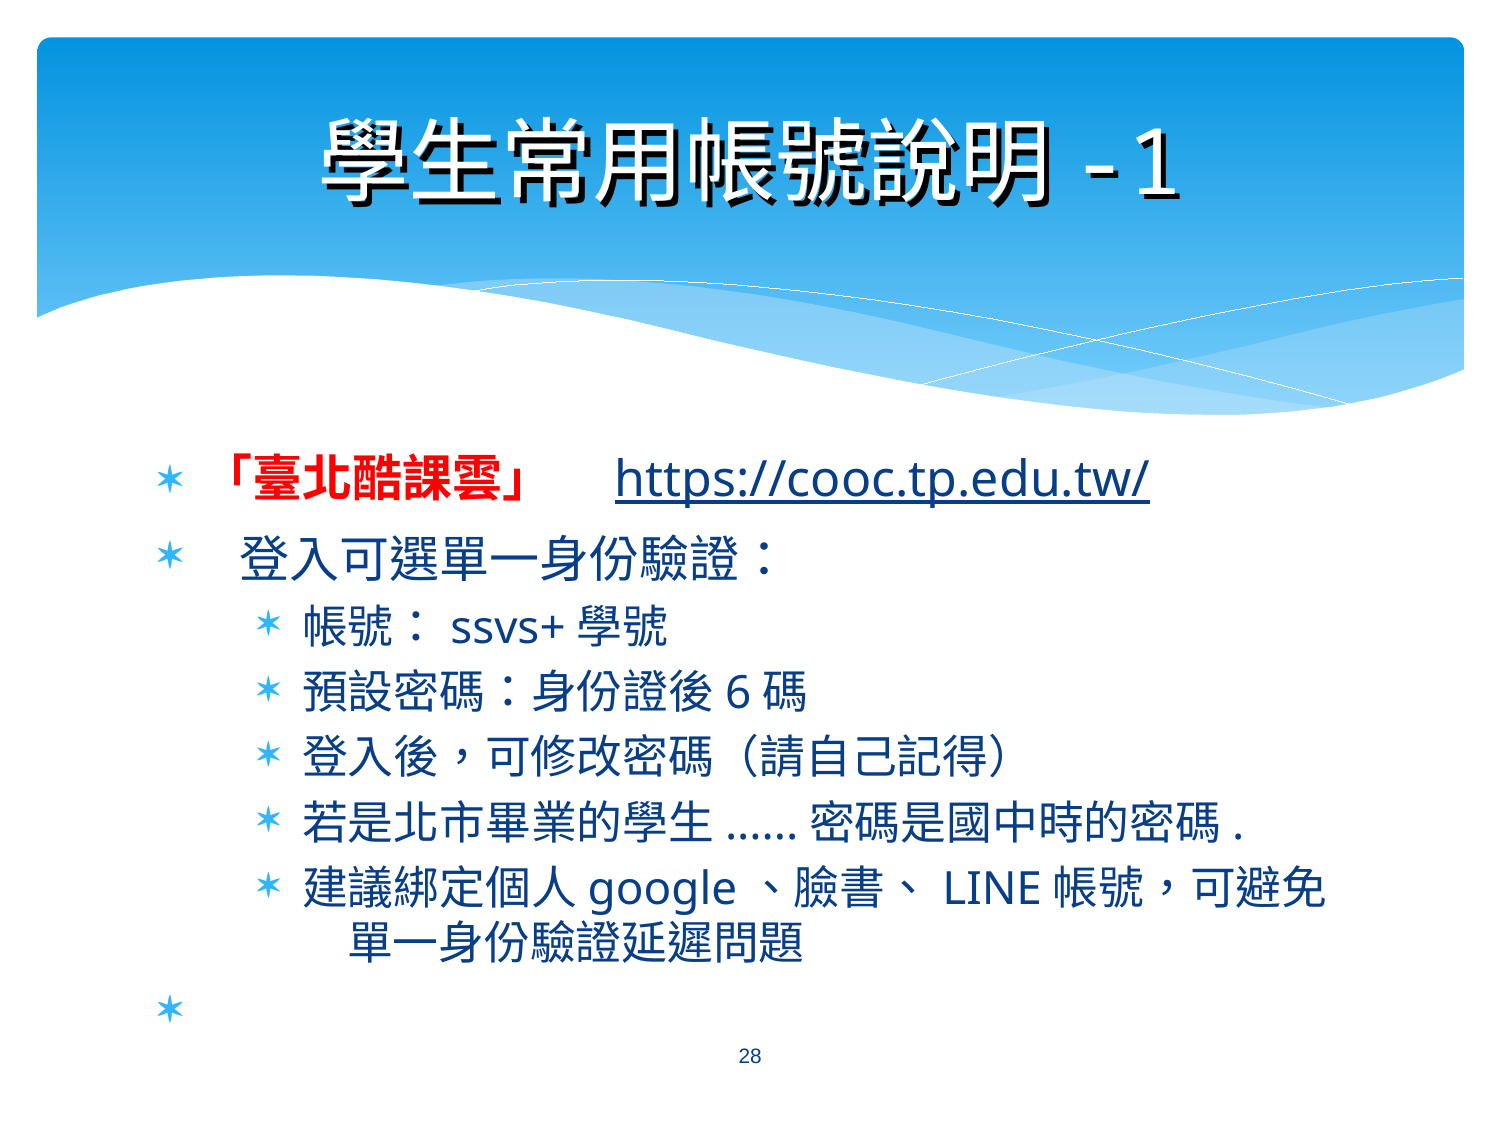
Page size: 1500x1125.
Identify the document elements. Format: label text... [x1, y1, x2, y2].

title 學生常用帳號說明-1 [75, 55, 1426, 261]
text_box 28 [654, 1025, 846, 1086]
list 「臺北酷課雲」 https://cooc.tp.edu.tw/ 登入可選單一身份驗證： 帳號：ssvs+學號 預設密碼：身份證後6碼 登入後，可修改密碼（請自己記得） 若是北市畢業的學生......密碼是國中時的密碼. 建議綁定個人google、臉書、LINE帳號，可避免單一身份驗證延遲問題 [142, 438, 1359, 1005]
